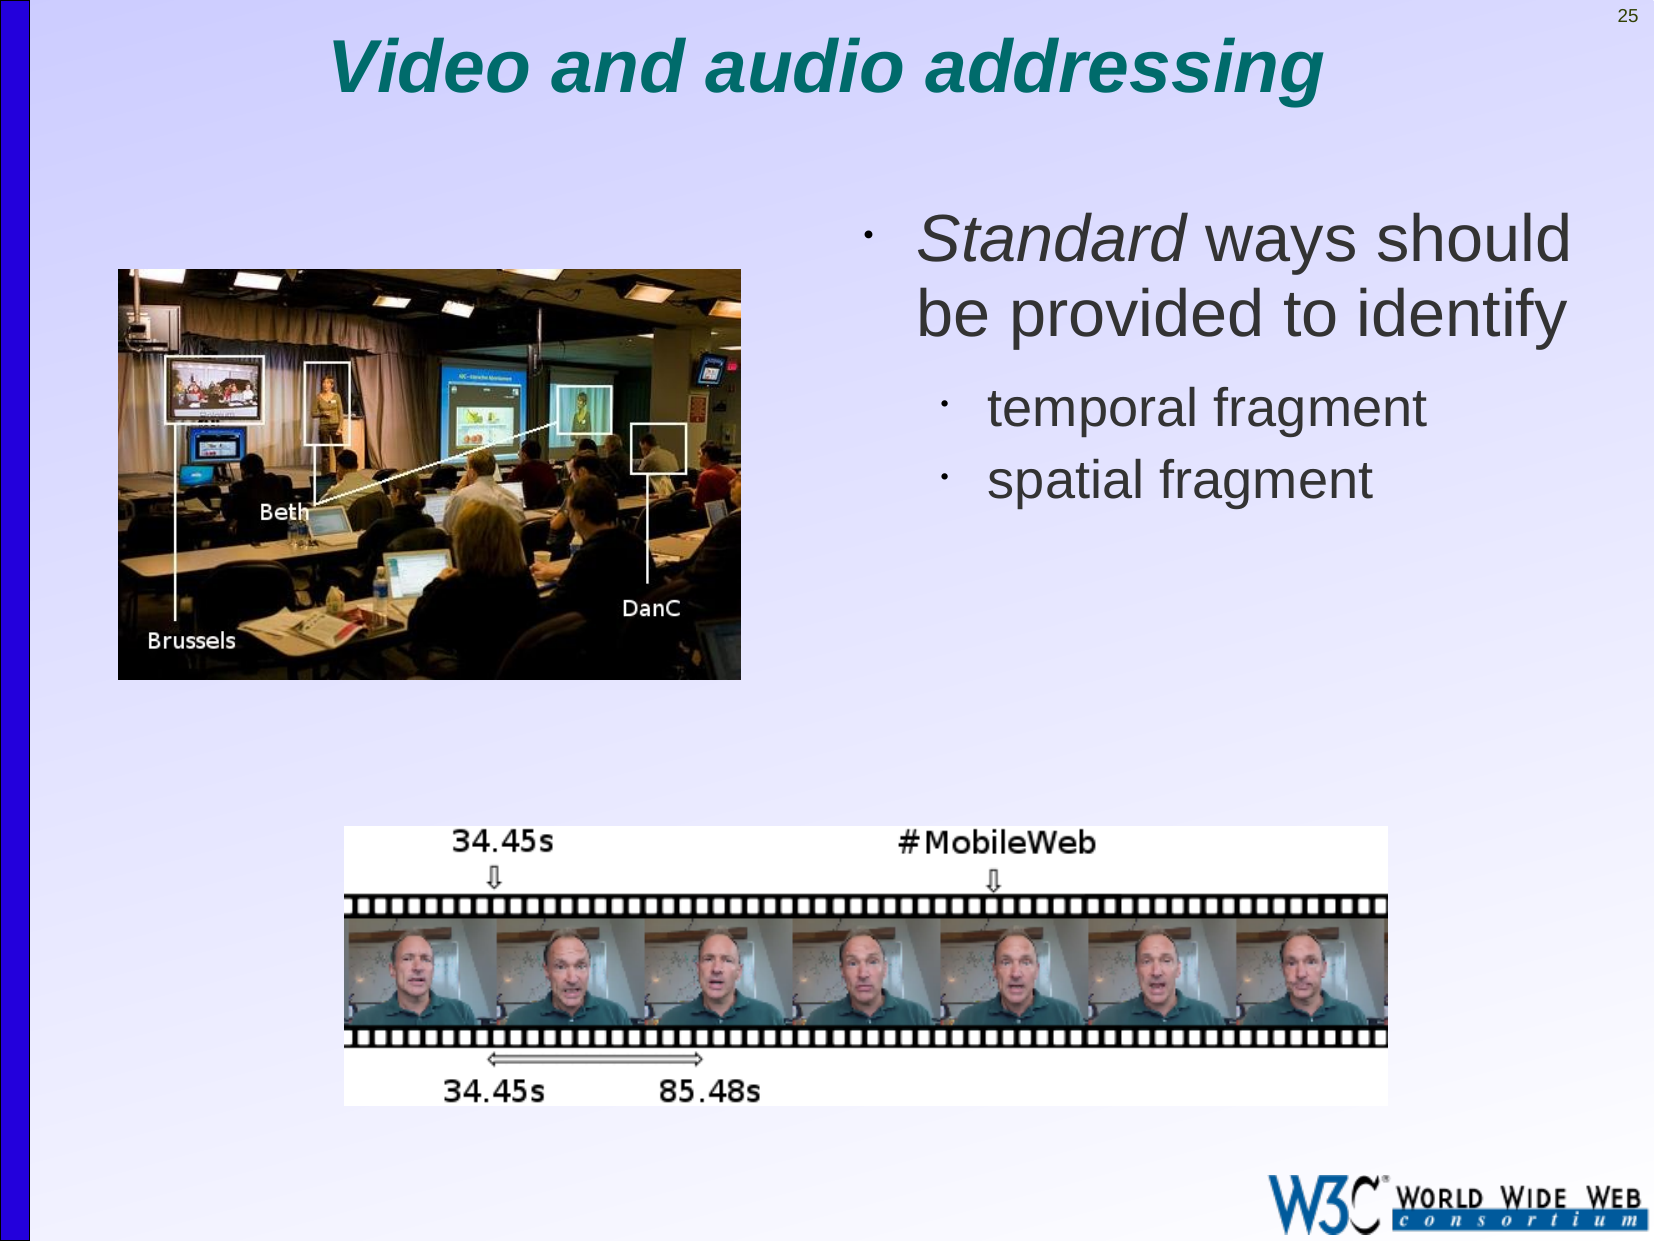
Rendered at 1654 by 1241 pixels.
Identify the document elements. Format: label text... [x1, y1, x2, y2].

list Standard ways should be provided to identify temporal fragment spatial fragment [846, 200, 1619, 1172]
picture [1263, 1175, 1654, 1235]
picture [344, 826, 1388, 1106]
picture [118, 269, 741, 680]
title Video and audio addressing [0, 5, 1654, 125]
